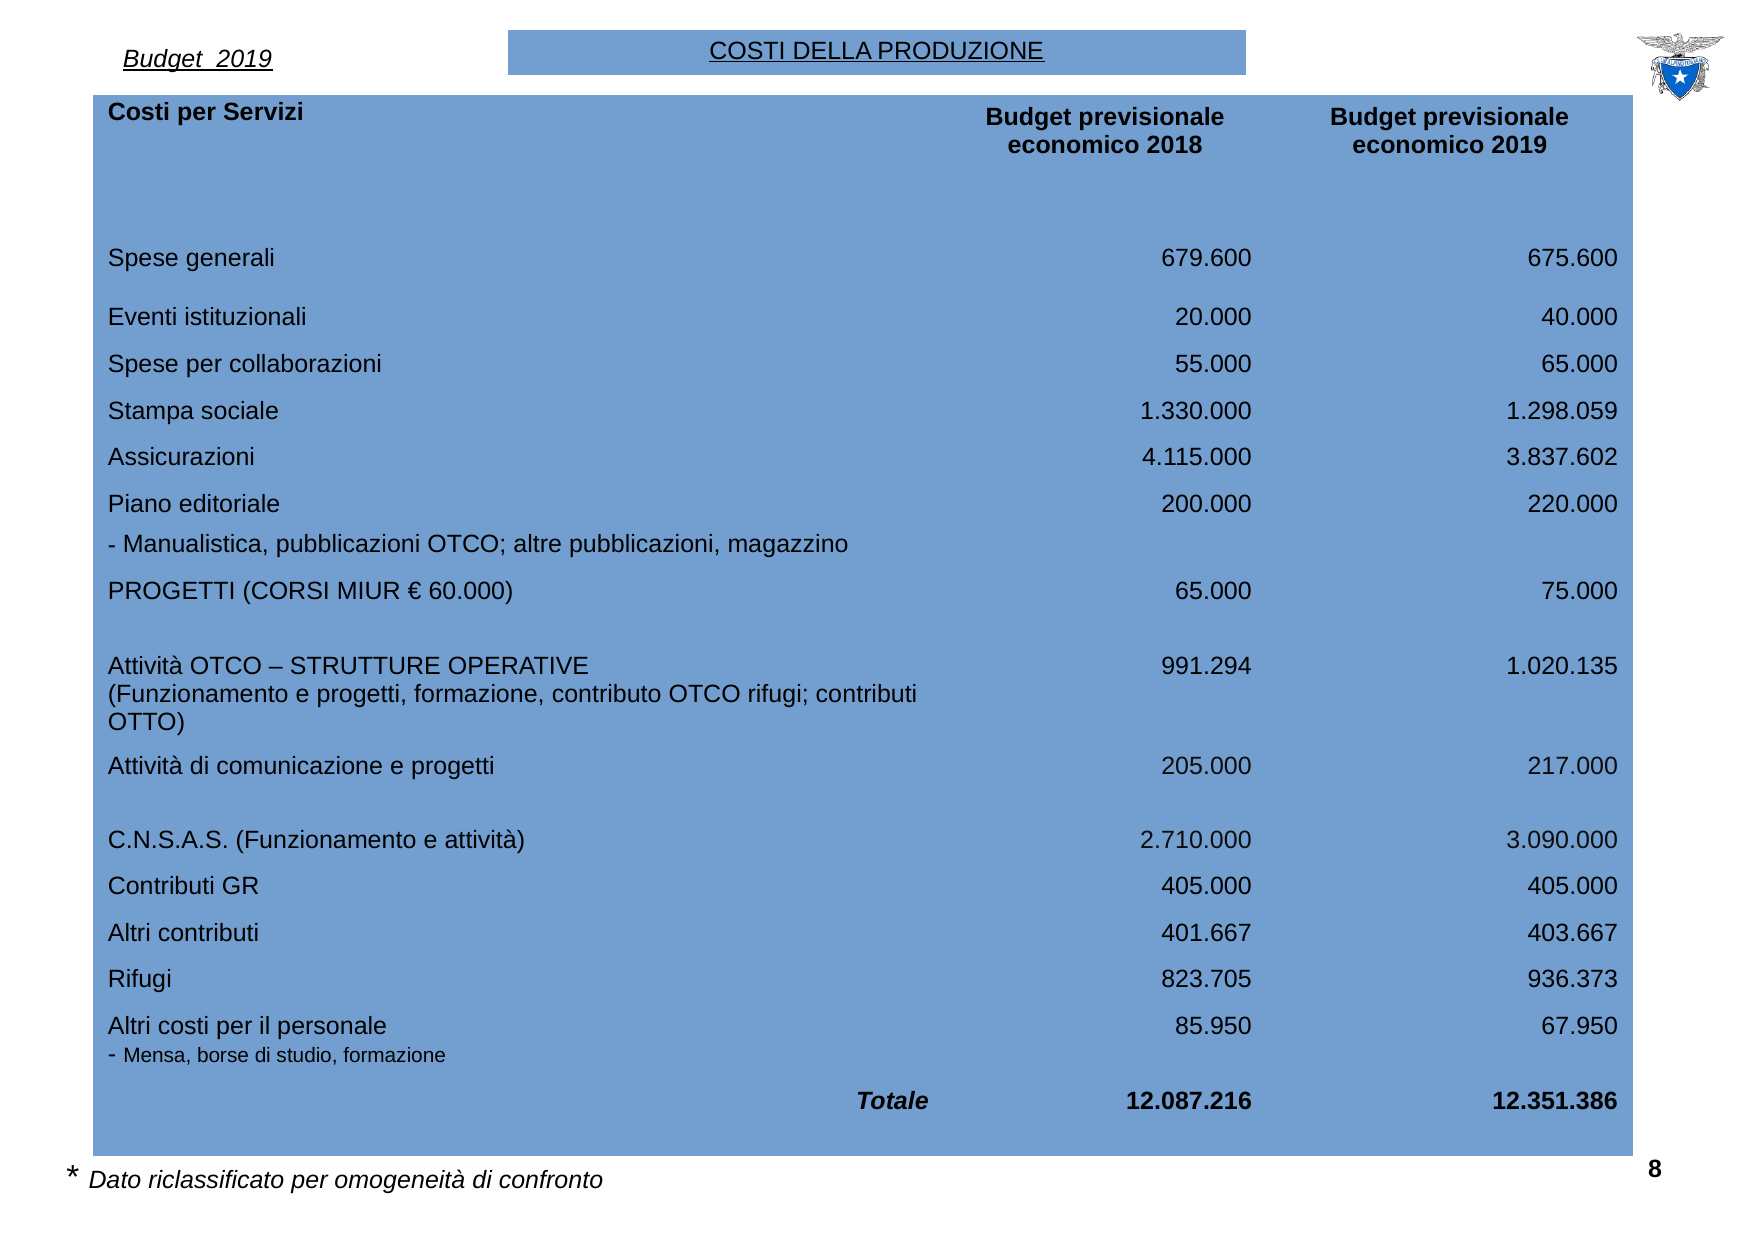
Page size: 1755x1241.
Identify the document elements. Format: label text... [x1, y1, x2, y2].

table_cell Totale [93, 1079, 944, 1156]
table_cell 3.837.602 [1267, 436, 1633, 482]
table_cell 12.087.216 [944, 1079, 1267, 1156]
table_cell Altri costi per il personale - Mensa, borse di studio, formazione [93, 1004, 944, 1079]
table_cell 403.667 [1267, 911, 1633, 958]
table_cell 936.373 [1267, 958, 1633, 1004]
table_cell 401.667 [944, 911, 1267, 958]
table_cell PROGETTI (CORSI MIUR € 60.000) [93, 570, 944, 645]
table_cell Altri contributi [93, 911, 944, 958]
table_cell 1.298.059 [1267, 389, 1633, 436]
table_cell 823.705 [944, 958, 1267, 1004]
table_cell Spese per collaborazioni [93, 342, 944, 389]
text_box Budget 2019 [50, 35, 346, 82]
table_cell 65.000 [944, 570, 1267, 645]
table_cell 4.115.000 [944, 436, 1267, 482]
table_cell 675.600 [1267, 241, 1633, 296]
table_cell Eventi istituzionali [93, 296, 944, 342]
table_cell 1.330.000 [944, 389, 1267, 436]
table_cell Stampa sociale [93, 389, 944, 436]
table_cell Attività di comunicazione e progetti [93, 750, 944, 818]
table_cell 679.600 [944, 241, 1267, 296]
picture [1633, 29, 1728, 108]
table_cell 1.020.135 [1267, 645, 1633, 750]
table_cell 217.000 [1267, 750, 1633, 818]
table_cell 67.950 [1267, 1004, 1633, 1079]
table_cell 12.351.386 [1267, 1079, 1633, 1156]
table_cell 55.000 [944, 342, 1267, 389]
table_cell 40.000 [1267, 296, 1633, 342]
table_cell 85.950 [944, 1004, 1267, 1079]
table_cell 205.000 [944, 750, 1267, 818]
table_cell 405.000 [944, 865, 1267, 911]
table_cell C.N.S.A.S. (Funzionamento e attività) [93, 818, 944, 865]
table_cell 220.000 [1267, 482, 1633, 570]
table_cell 3.090.000 [1267, 818, 1633, 865]
text_box * Dato riclassificato per omogeneità di confronto [51, 1147, 879, 1204]
table_cell Rifugi [93, 958, 944, 1004]
table_cell 405.000 [1267, 865, 1633, 911]
table_cell 2.710.000 [944, 818, 1267, 865]
table_cell 75.000 [1267, 570, 1633, 645]
table_cell 20.000 [944, 296, 1267, 342]
text_box 8 [1633, 1145, 1681, 1191]
table_cell Spese generali [93, 241, 944, 296]
table_cell 991.294 [944, 645, 1267, 750]
table_header COSTI DELLA PRODUZIONE [508, 30, 1246, 75]
table_header Budget previsionale economico 2018 [944, 95, 1267, 241]
table_header Budget previsionale economico 2019 [1267, 95, 1633, 241]
table_cell Assicurazioni [93, 436, 944, 482]
table_cell 200.000 [944, 482, 1267, 570]
table_header Costi per Servizi [93, 95, 944, 241]
table_cell Contributi GR [93, 865, 944, 911]
table_cell Piano editoriale Manualistica, pubblicazioni OTCO; altre pubblicazioni, magazzino [93, 482, 944, 570]
table_cell 65.000 [1267, 342, 1633, 389]
table_cell Attività OTCO – STRUTTURE OPERATIVE (Funzionamento e progetti, formazione, contributo OTCO rifugi; contributi OTTO) [93, 645, 944, 750]
